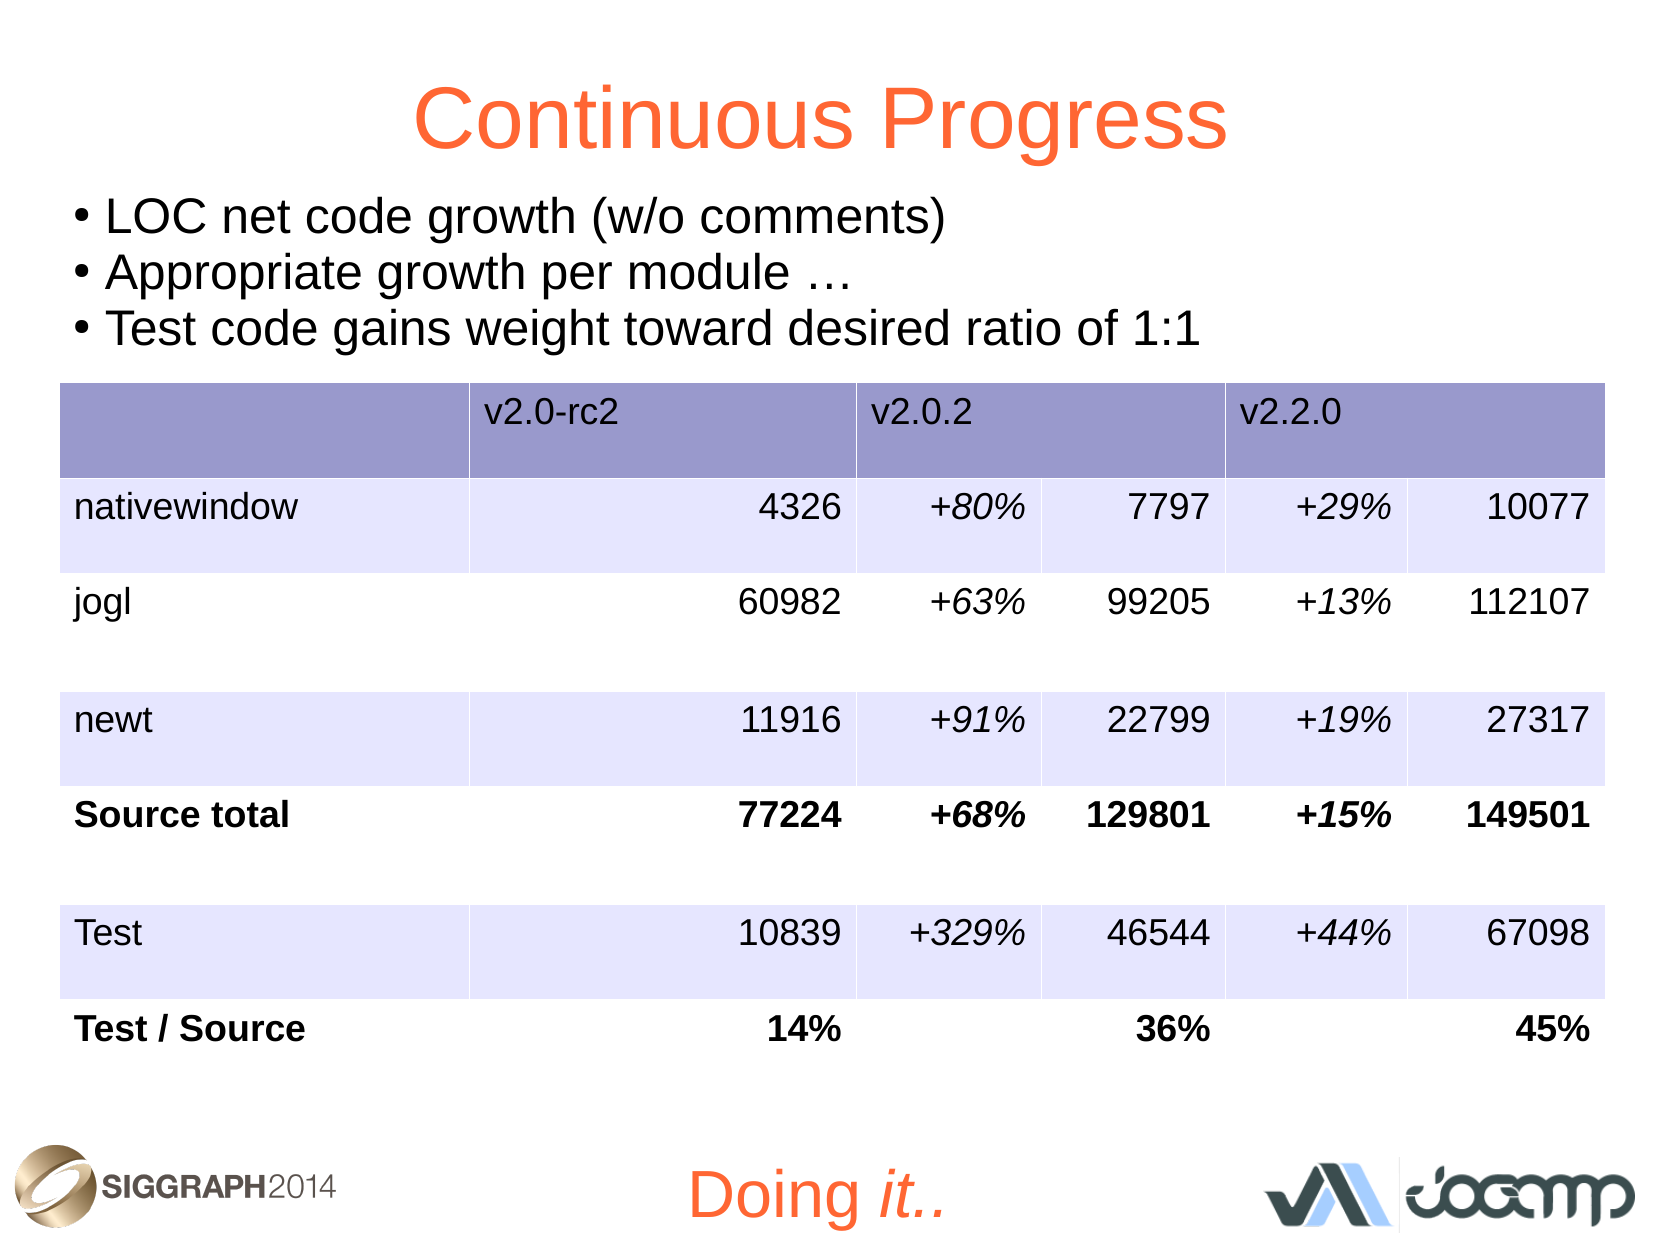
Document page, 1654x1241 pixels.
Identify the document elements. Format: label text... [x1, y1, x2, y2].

table_cell +15% [1226, 787, 1407, 904]
table_cell 99205 [1042, 574, 1225, 691]
table_cell 46544 [1042, 905, 1225, 999]
table_cell +68% [857, 787, 1041, 904]
table_cell 45% [1226, 1000, 1605, 1095]
table_header [60, 383, 469, 478]
table_cell 4326 [470, 479, 856, 573]
table_cell Source total [60, 787, 469, 904]
table_cell 11916 [470, 692, 856, 786]
table_cell +19% [1226, 692, 1407, 786]
table_cell Test [60, 905, 469, 999]
text_box LOC net code growth (w/o comments) Appropriate growth per module … Test code gains weight toward desired ratio of 1:1 [58, 181, 1559, 382]
picture [1262, 1157, 1635, 1233]
table_cell jogl [60, 574, 469, 691]
table_cell +329% [857, 905, 1041, 999]
table_cell 10077 [1408, 479, 1605, 573]
title Continuous Progress [68, 56, 1576, 181]
table_cell +13% [1226, 574, 1407, 691]
table_cell 77224 [470, 787, 856, 904]
table_cell 22799 [1042, 692, 1225, 786]
picture [7, 1133, 343, 1239]
table_cell +29% [1226, 479, 1407, 573]
table_cell 14% [470, 1000, 856, 1095]
table_cell +63% [857, 574, 1041, 691]
table_header v2.0-rc2 [470, 383, 856, 478]
table_header v2.0.2 [857, 383, 1225, 478]
table_header v2.2.0 [1226, 383, 1605, 478]
table_cell 7797 [1042, 479, 1225, 573]
table_cell 149501 [1408, 787, 1605, 904]
table_cell +44% [1226, 905, 1407, 999]
table_cell 60982 [470, 574, 856, 691]
table_cell 129801 [1042, 787, 1225, 904]
table_cell 67098 [1408, 905, 1605, 999]
table_cell +80% [857, 479, 1041, 573]
table_cell 36% [857, 1000, 1225, 1095]
table_cell Test / Source [60, 1000, 469, 1095]
table_cell 10839 [470, 905, 856, 999]
table_cell 27317 [1408, 692, 1605, 786]
table_cell newt [60, 692, 469, 786]
table_cell nativewindow [60, 479, 469, 573]
text_box Doing it.. [672, 1149, 966, 1239]
table_cell +91% [857, 692, 1041, 786]
table_cell 112107 [1408, 574, 1605, 691]
